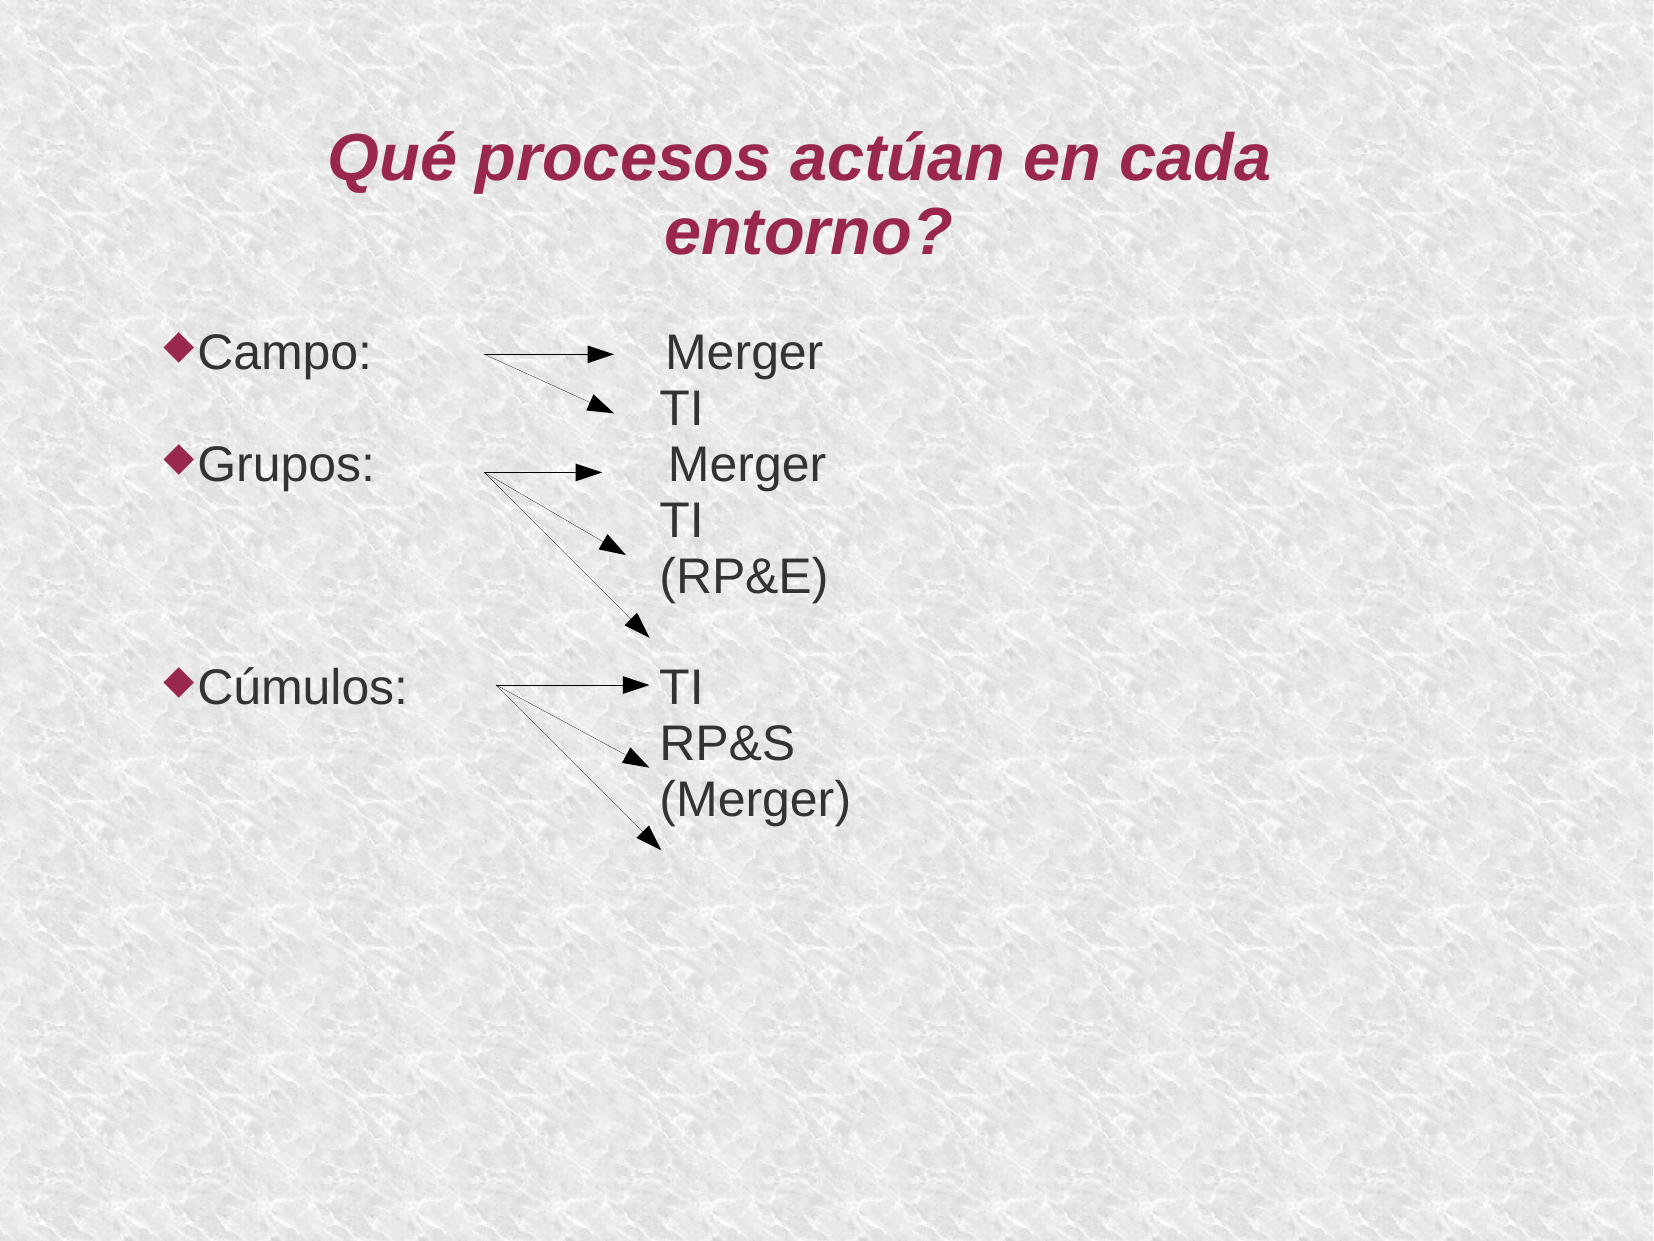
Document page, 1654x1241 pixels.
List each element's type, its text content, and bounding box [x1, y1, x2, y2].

picture [0, 0, 1654, 1241]
title Qué procesos actúan en cada entorno? [82, 90, 1535, 298]
list Campo: Merger TI Grupos: Merger TI (RP&E) Cúmulos: TI RP&S (Merger) [129, 324, 1488, 1144]
